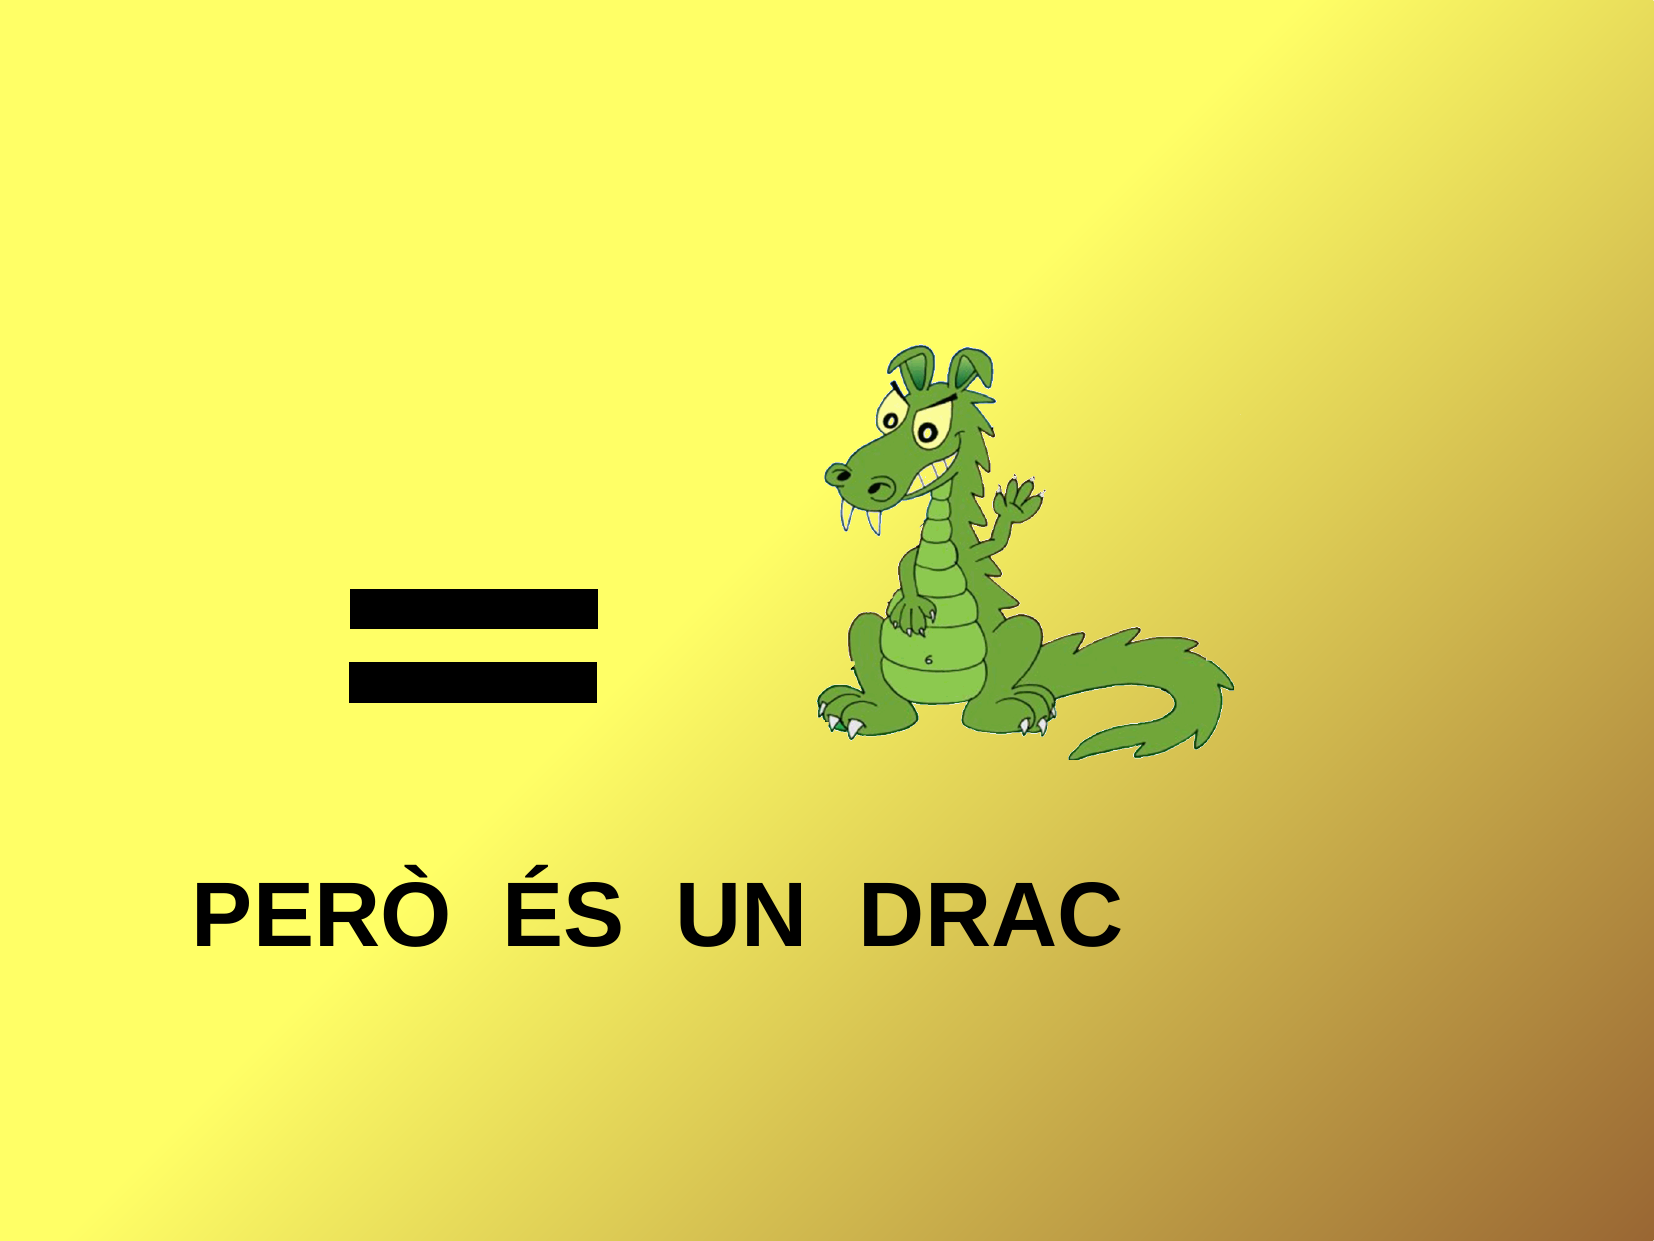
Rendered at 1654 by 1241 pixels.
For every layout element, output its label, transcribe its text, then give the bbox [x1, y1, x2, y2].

picture [797, 324, 1241, 768]
text_box PERÒ ÉS UN DRAC [177, 856, 1654, 1033]
picture [295, 501, 650, 798]
